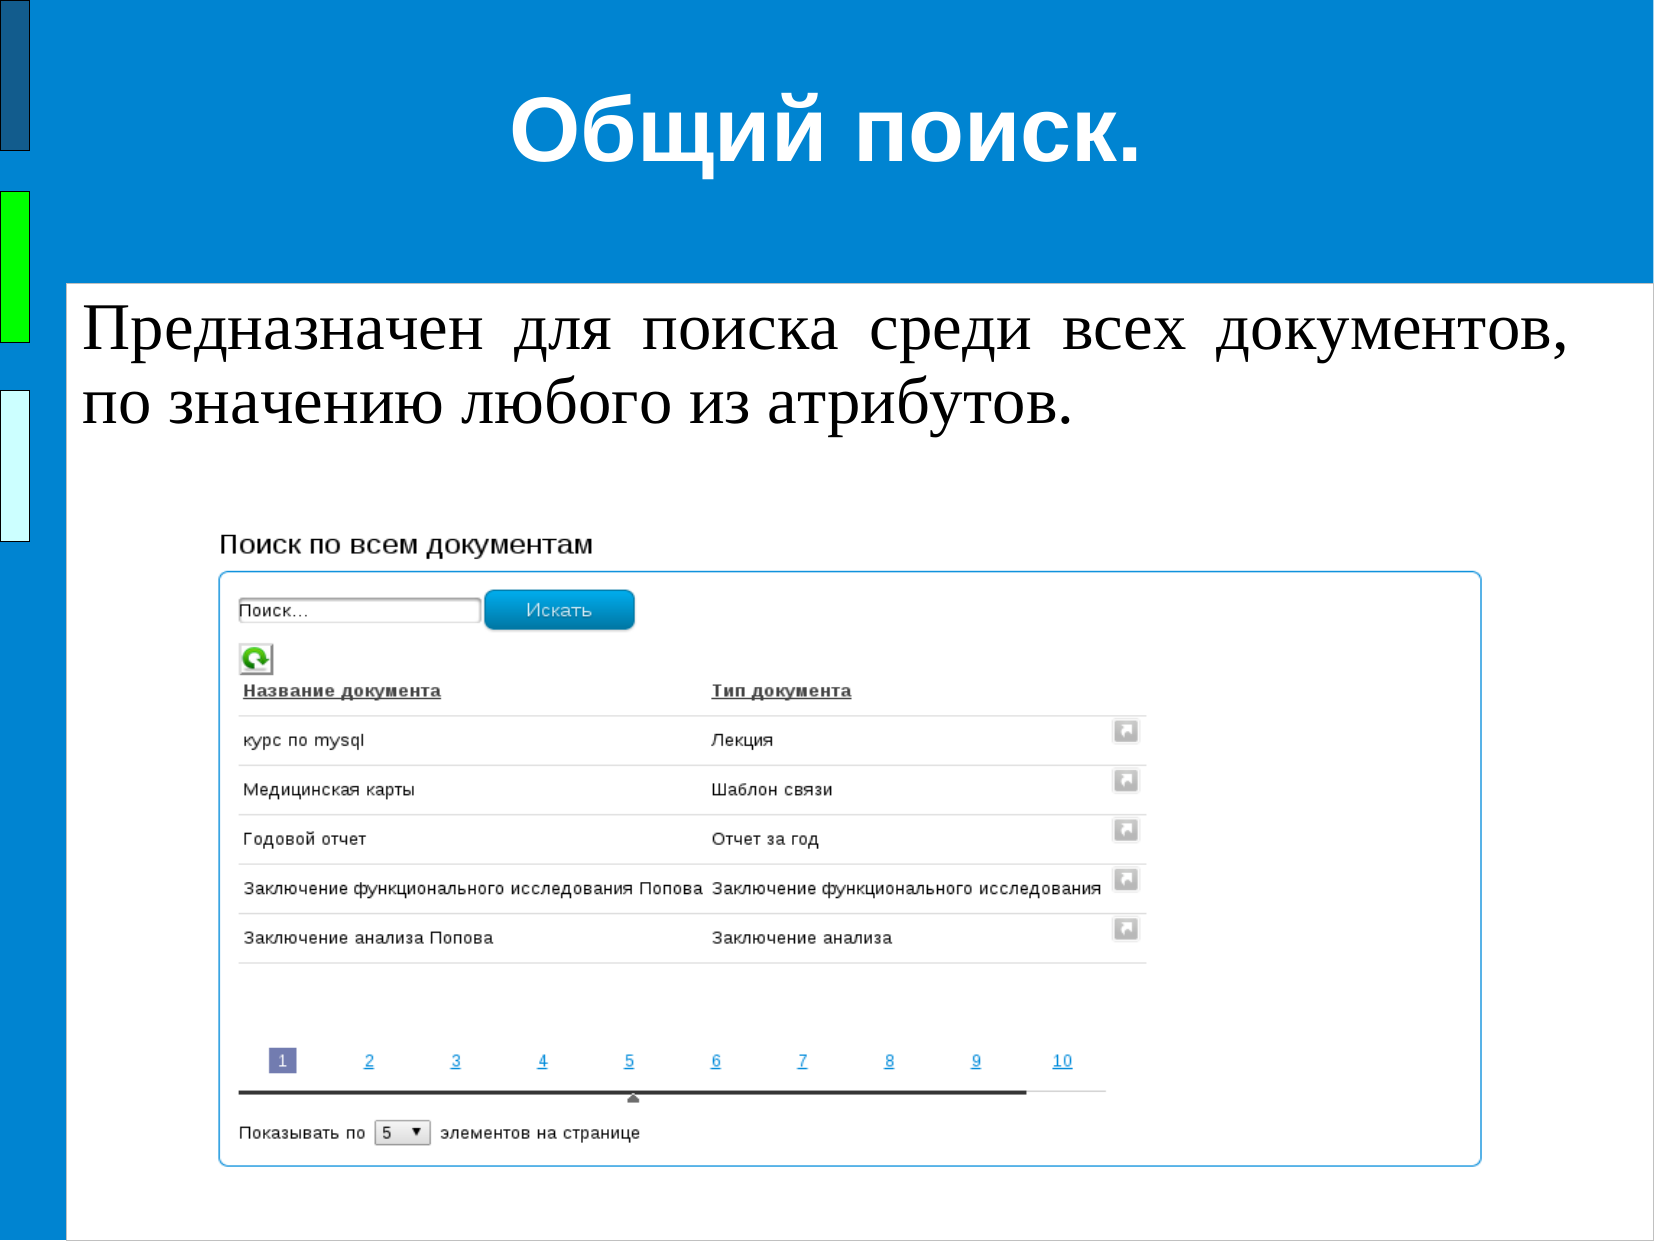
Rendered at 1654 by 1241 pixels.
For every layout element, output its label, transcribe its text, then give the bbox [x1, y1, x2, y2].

title Общий поиск. [82, 25, 1571, 233]
subtitle Предназначен для поиска среди всех документов, по значению любого из атрибутов. [82, 290, 1571, 1109]
picture [210, 527, 1560, 1227]
